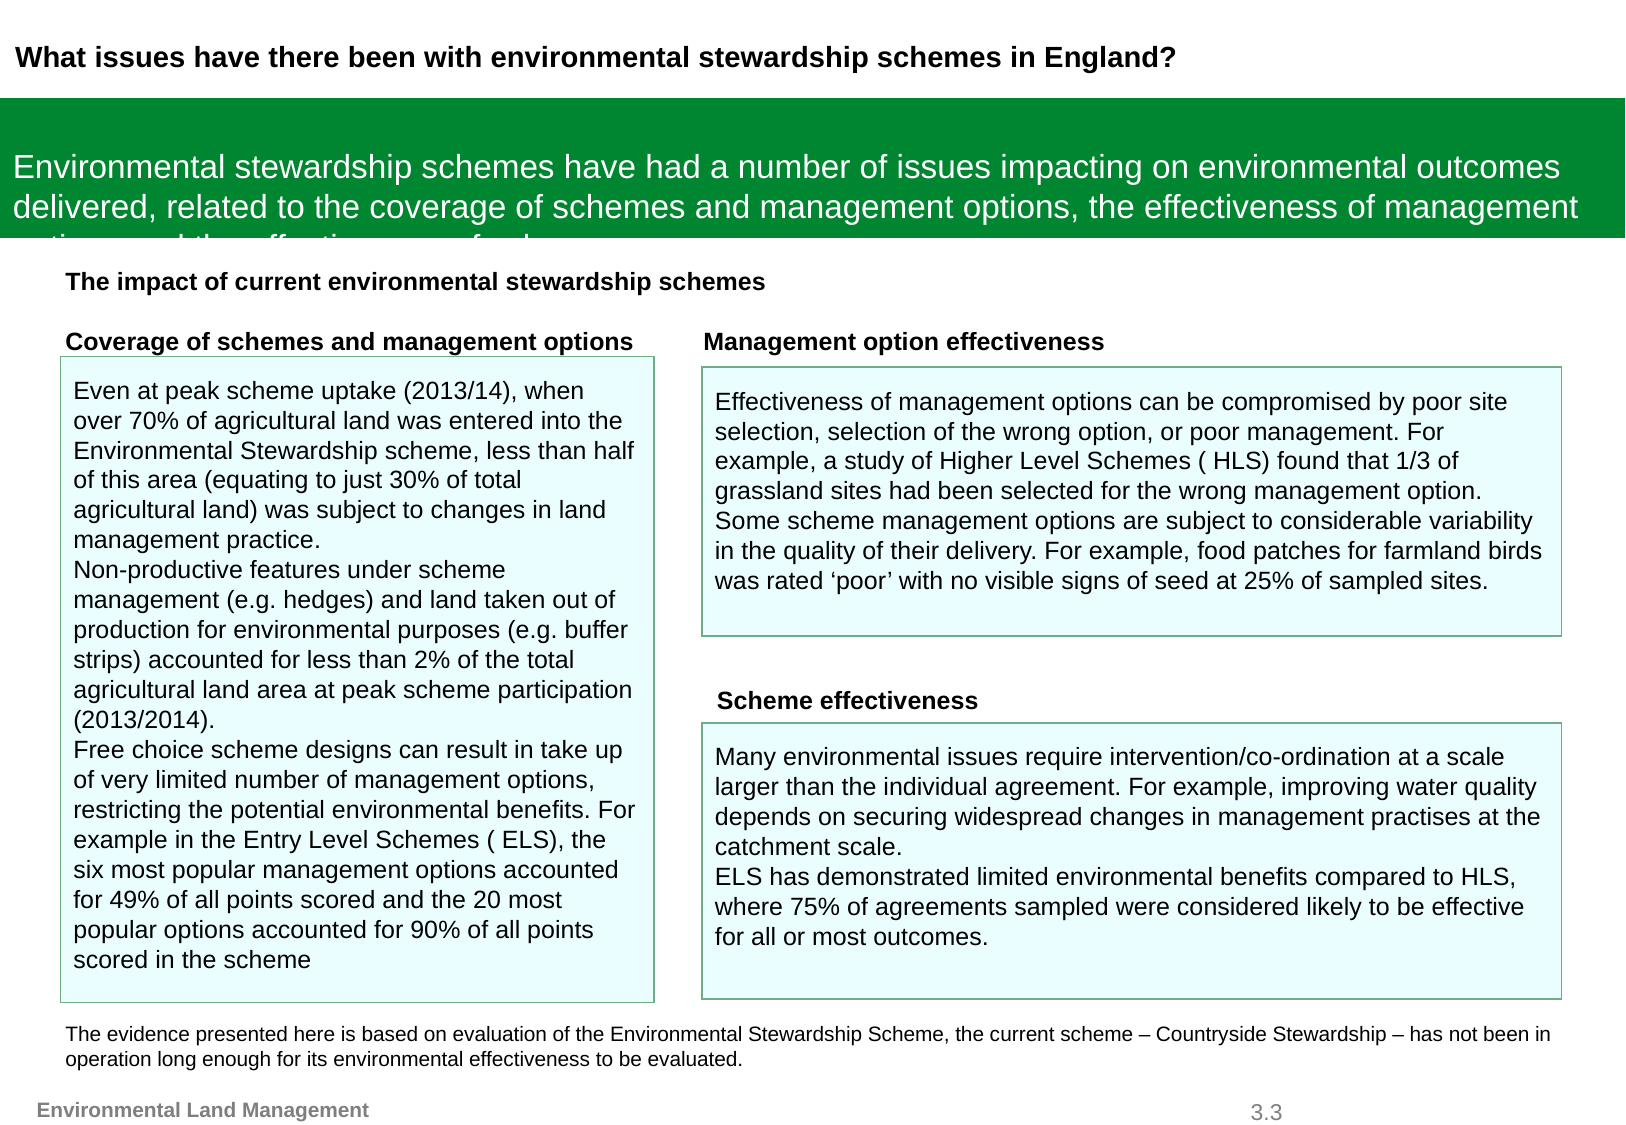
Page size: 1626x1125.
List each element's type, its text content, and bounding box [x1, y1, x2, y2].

text_box Scheme effectiveness [701, 677, 1121, 723]
text_box The impact of current environmental stewardship schemes Coverage of schemes and management options Management option effectiveness [50, 257, 1577, 395]
text_box Environmental Land Management [37, 1097, 375, 1122]
text_box Even at peak scheme uptake (2013/14), when over 70% of agricultural land was entered into the Environmental Stewardship scheme, less than half of this area (equating to just 30% of total agricultural land) was subject to changes in land management practice. Non-productive features under scheme management (e.g. hedges) and land taken out of production for environmental purposes (e.g. buffer strips) accounted for less than 2% of the total agricultural land area at peak scheme participation (2013/2014). Free choice scheme designs can result in take up of very limited number of management options, restricting the potential environmental benefits. For example in the Entry Level Schemes ( ELS), the six most popular management options accounted for 49% of all points scored and the 20 most popular options accounted for 90% of all points scored in the scheme [60, 356, 655, 1003]
text_box 3.3 [1235, 1081, 1602, 1125]
text_box Environmental stewardship schemes have had a number of issues impacting on environmental outcomes delivered, related to the coverage of schemes and management options, the effectiveness of management options and the effectiveness of schemes. [0, 98, 1625, 238]
text_box Effectiveness of management options can be compromised by poor site selection, selection of the wrong option, or poor management. For example, a study of Higher Level Schemes ( HLS) found that 1/3 of grassland sites had been selected for the wrong management option. Some scheme management options are subject to considerable variability in the quality of their delivery. For example, food patches for farmland birds was rated ‘poor’ with no visible signs of seed at 25% of sampled sites. [702, 367, 1562, 636]
text_box Many environmental issues require intervention/co-ordination at a scale larger than the individual agreement. For example, improving water quality depends on securing widespread changes in management practises at the catchment scale. ELS has demonstrated limited environmental benefits compared to HLS, where 75% of agreements sampled were considered likely to be effective for all or most outcomes. [702, 722, 1562, 999]
text_box What issues have there been with environmental stewardship schemes in England? [0, 30, 1271, 98]
text_box The evidence presented here is based on evaluation of the Environmental Stewardship Scheme, the current scheme – Countryside Stewardship – has not been in operation long enough for its environmental effectiveness to be evaluated. [50, 1013, 1613, 1078]
